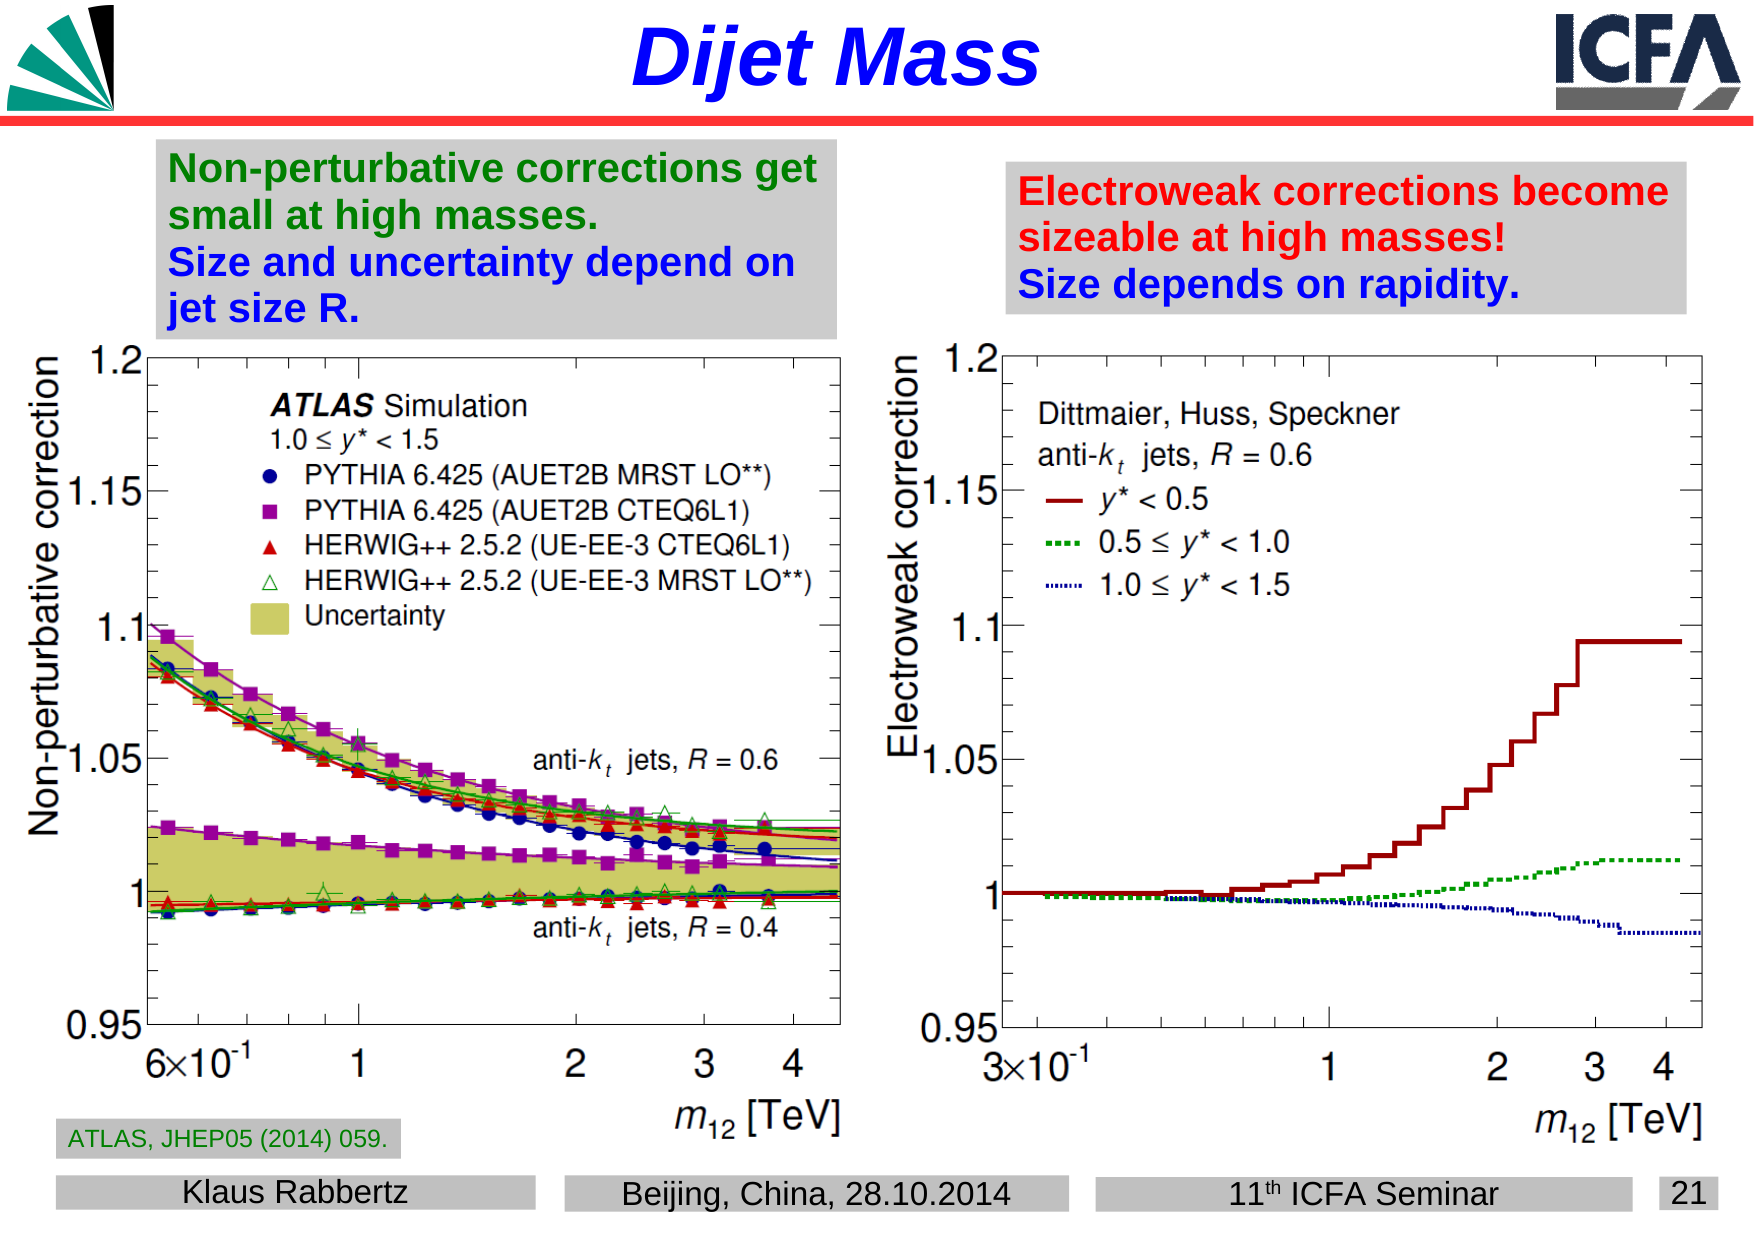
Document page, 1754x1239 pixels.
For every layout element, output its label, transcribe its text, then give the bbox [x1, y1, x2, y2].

text_box Electroweak corrections become sizeable at high masses! Size depends on rapidity. [1005, 161, 1687, 315]
picture [7, 5, 114, 112]
picture [25, 341, 856, 1149]
text_box ATLAS, JHEP05 (2014) 059. [56, 1118, 400, 1159]
title Dijet Mass [129, 0, 1545, 114]
text_box Non-perturbative corrections get small at high masses. Size and uncertainty depend on jet size R. [155, 139, 837, 340]
picture [1556, 14, 1741, 110]
picture [883, 337, 1720, 1152]
